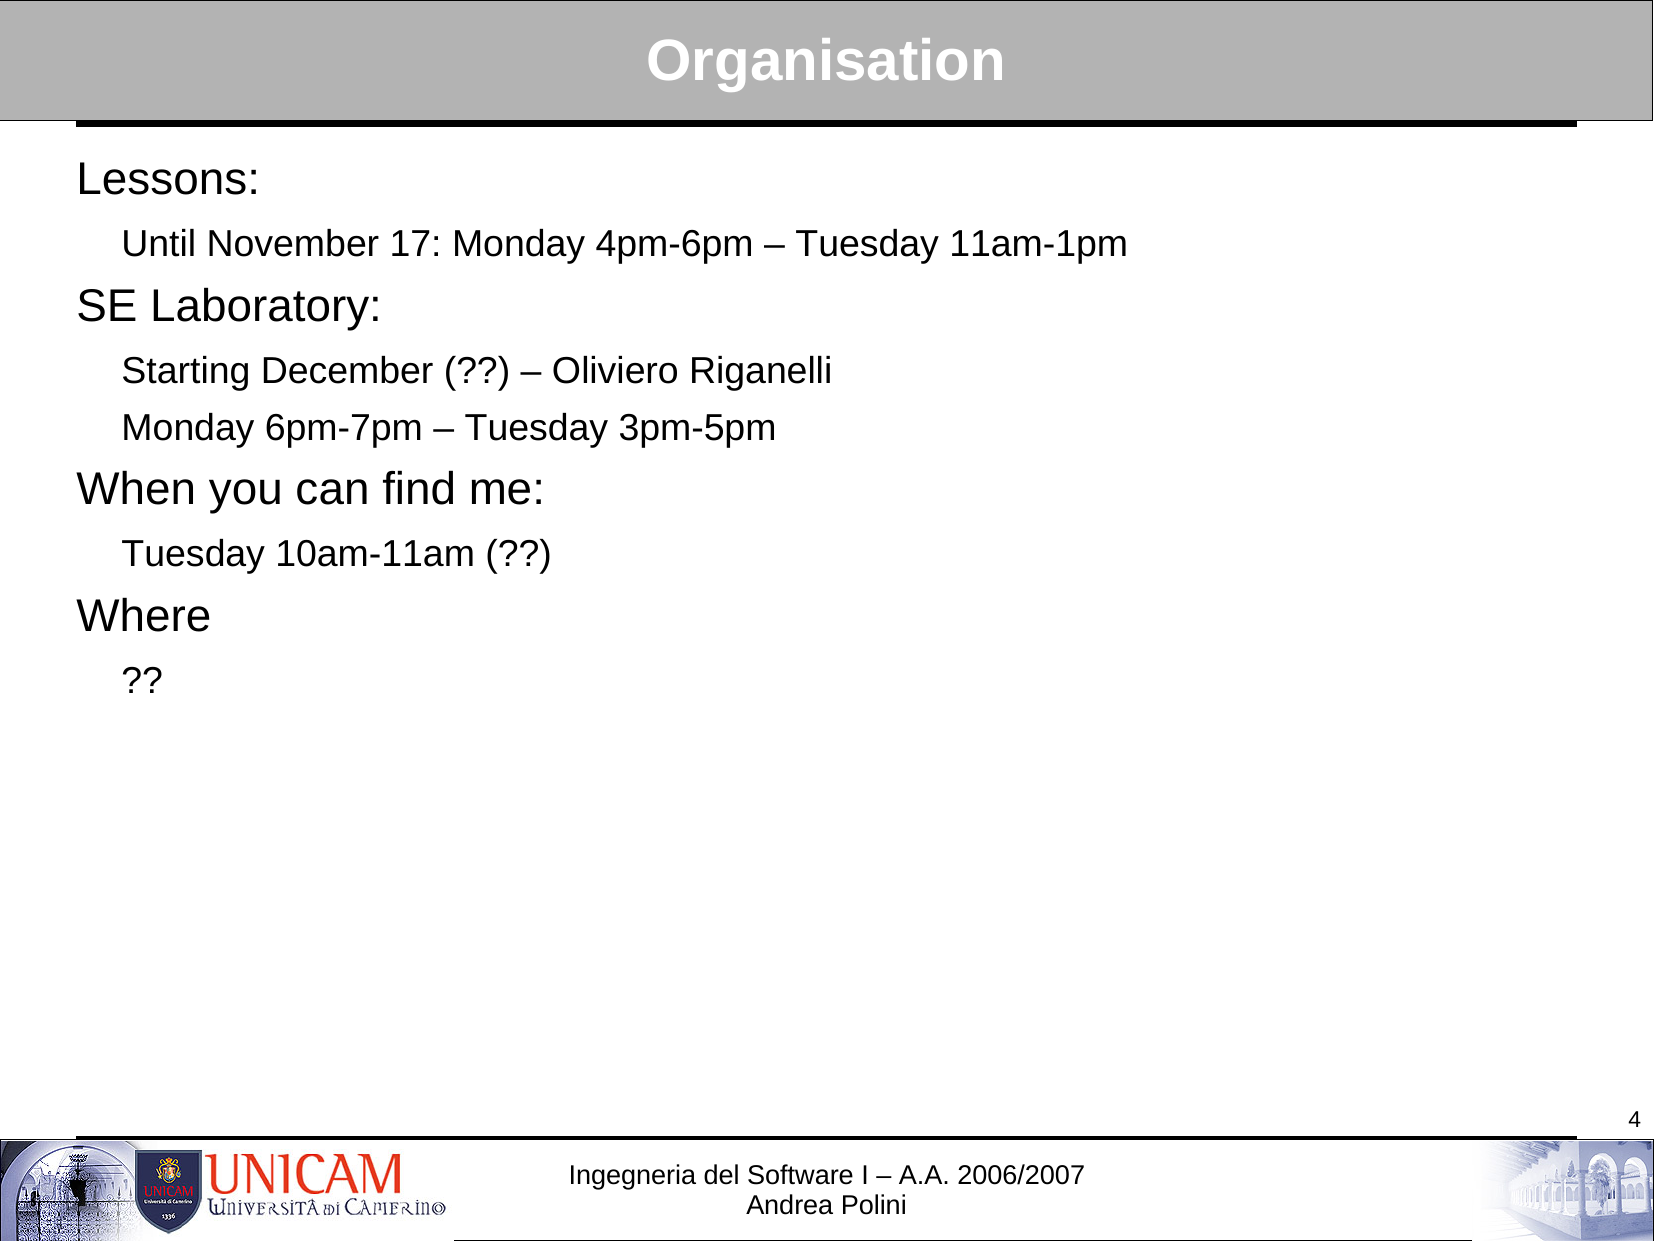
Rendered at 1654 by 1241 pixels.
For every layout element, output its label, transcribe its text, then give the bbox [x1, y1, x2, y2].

title Organisation [0, 0, 1653, 121]
picture [1472, 1141, 1653, 1241]
list Lessons: Until November 17: Monday 4pm-6pm – Tuesday 11am-1pm SE Laboratory: Starting December (??) – Oliviero Riganelli Monday 6pm-7pm – Tuesday 3pm-5pm When you can find me: Tuesday 10am-11am (??) Where ?? [76, 152, 1577, 852]
picture [0, 1141, 454, 1241]
